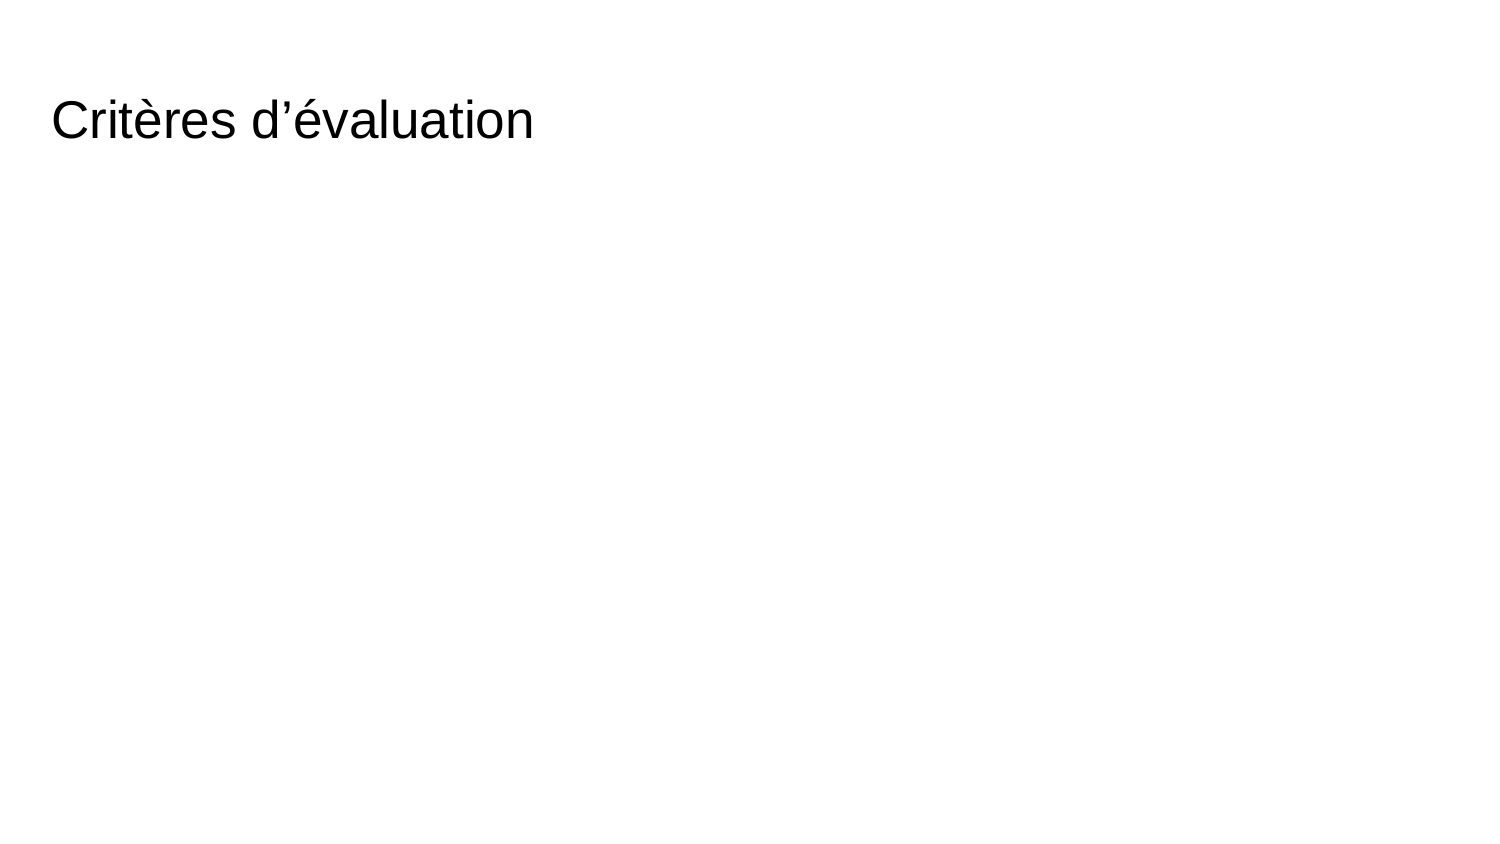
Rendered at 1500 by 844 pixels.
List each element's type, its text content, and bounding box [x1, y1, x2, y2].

title Critères d’évaluation [51, 72, 1449, 167]
